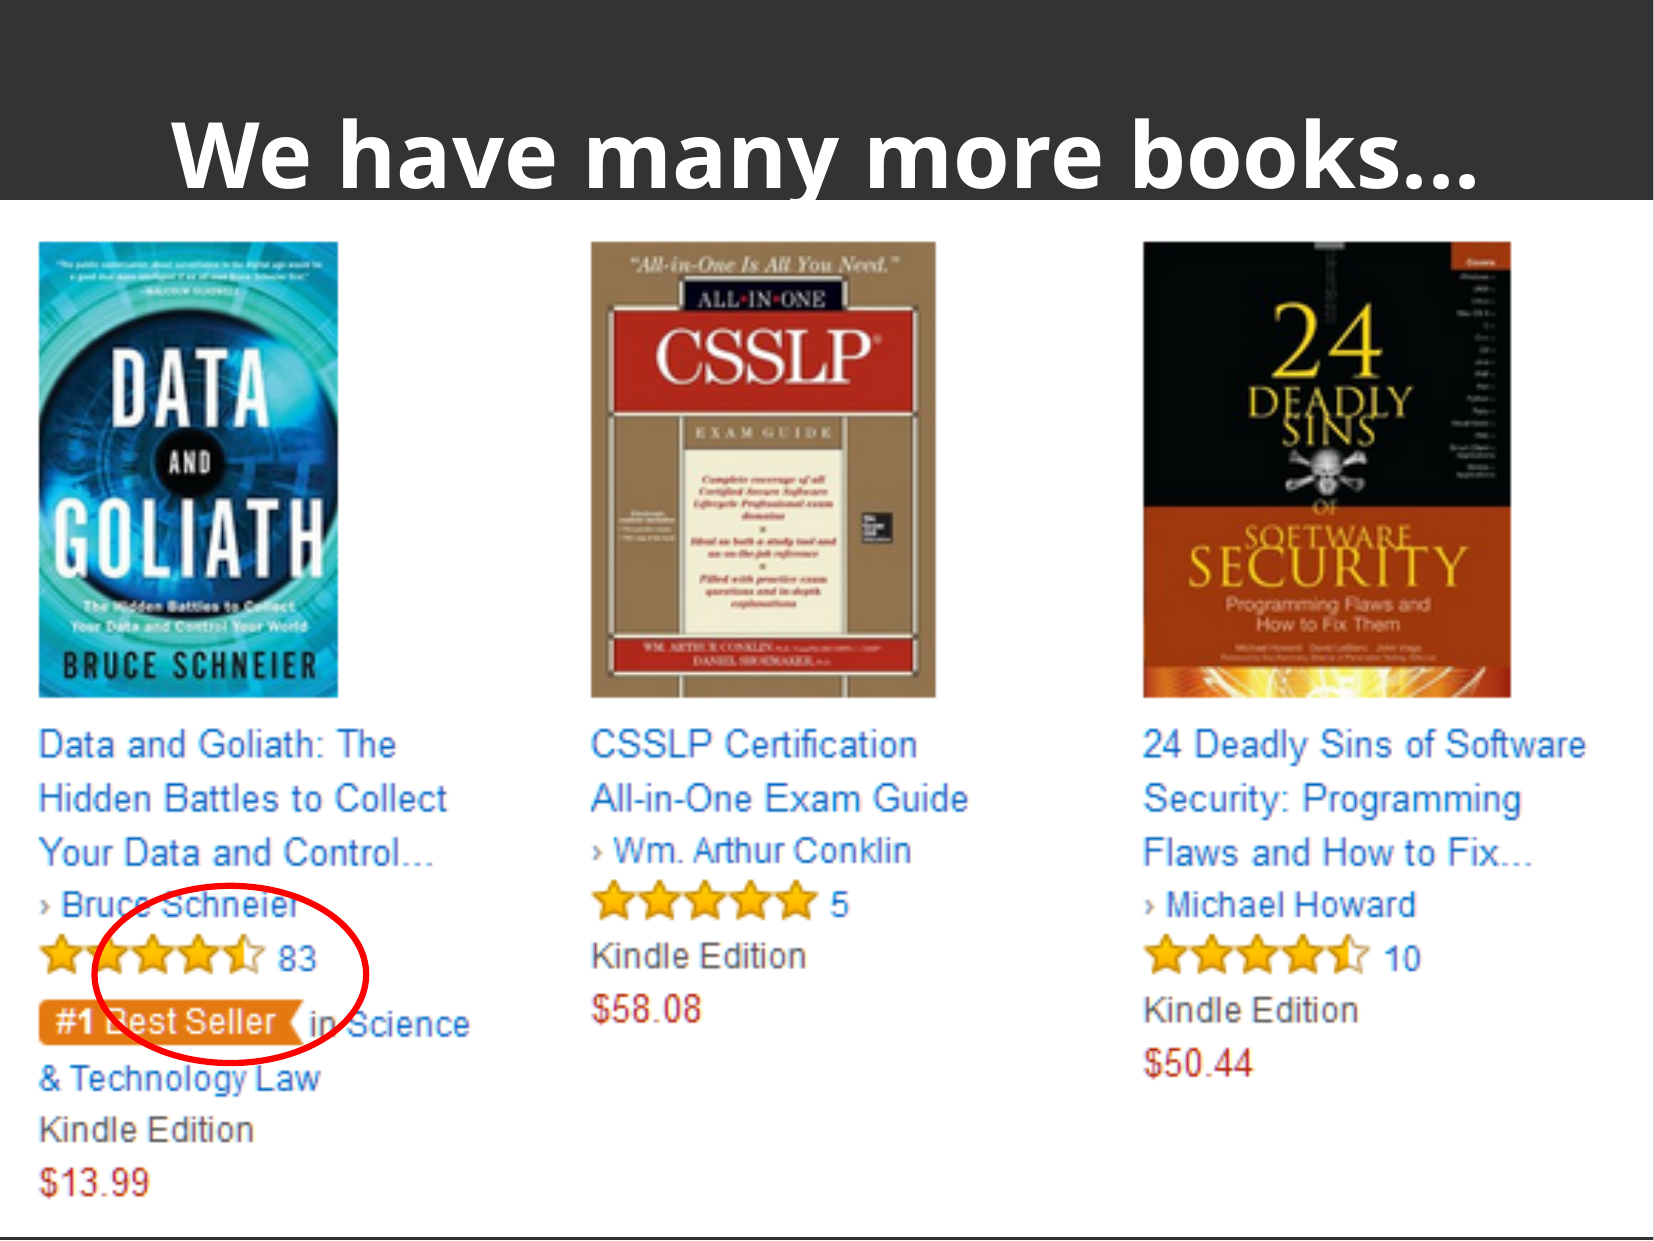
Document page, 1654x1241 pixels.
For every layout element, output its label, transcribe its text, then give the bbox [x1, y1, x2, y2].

picture [0, 200, 1654, 1237]
title We have many more books... [82, 49, 1571, 257]
